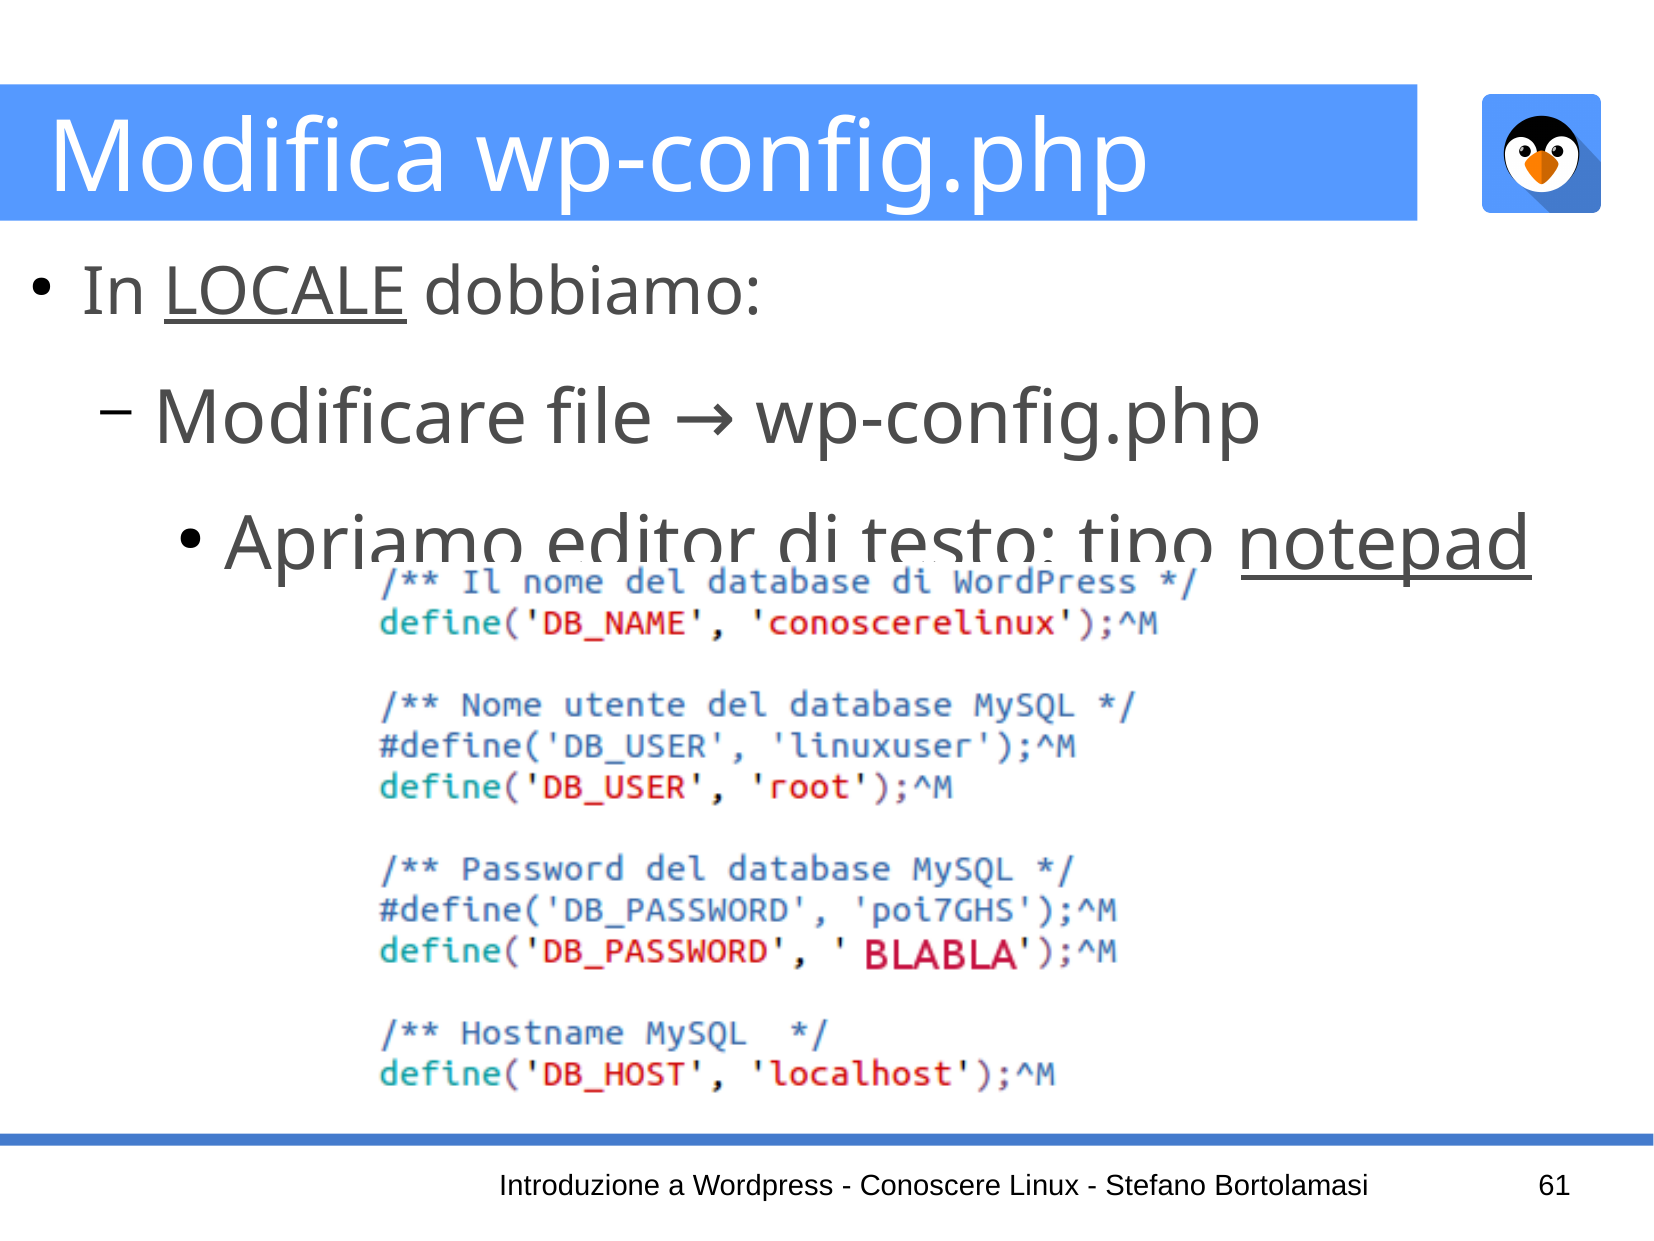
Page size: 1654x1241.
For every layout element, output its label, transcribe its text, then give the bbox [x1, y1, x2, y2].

picture [1482, 94, 1601, 213]
picture [366, 562, 1241, 1128]
title Modifica wp-config.php [0, 91, 1418, 214]
list In LOCALE dobbiamo: Modificare file → wp-config.php Apriamo editor di testo: tipo notepad [11, 242, 1630, 1111]
